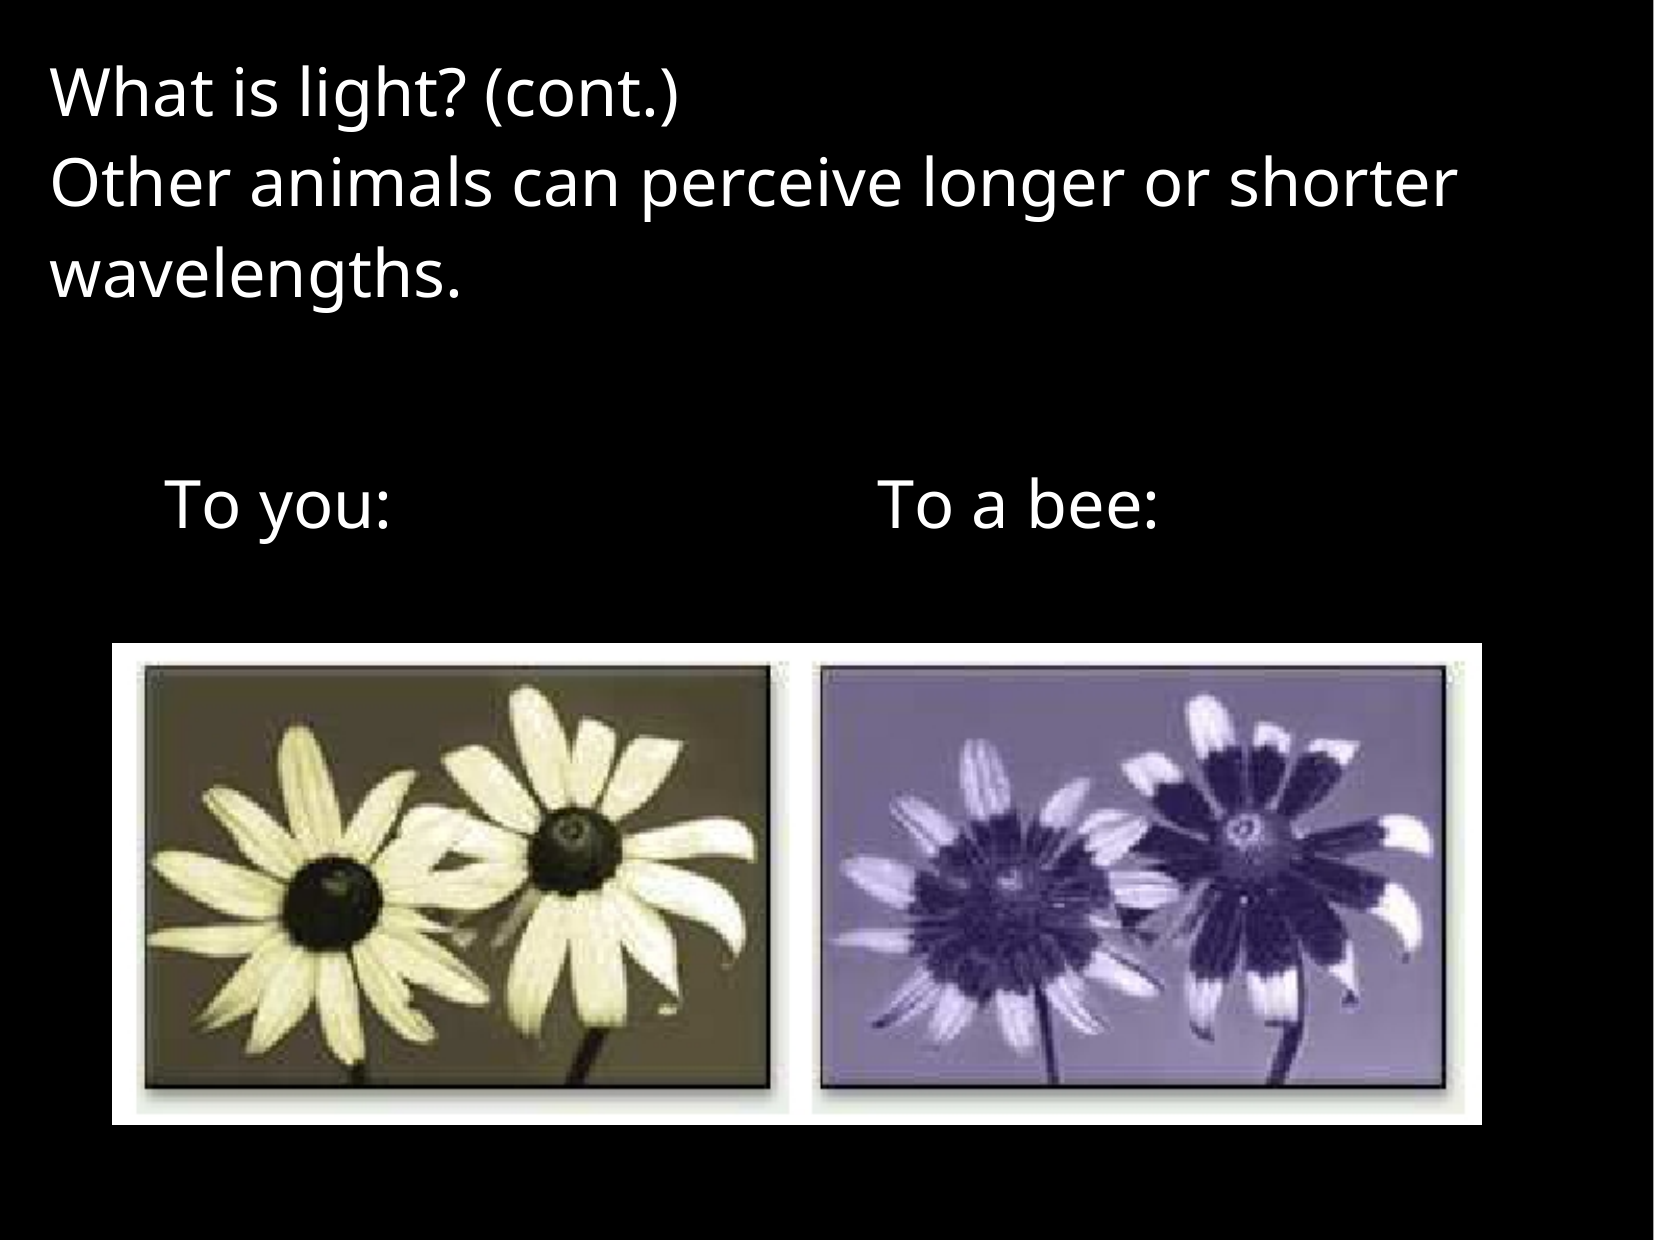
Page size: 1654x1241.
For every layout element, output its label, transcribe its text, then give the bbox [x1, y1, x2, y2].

text_box To a bee: [862, 450, 1463, 567]
text_box To you: [150, 450, 488, 567]
text_box What is light? (cont.) Other animals can perceive longer or shorter wavelengths. [34, 37, 1538, 286]
picture [112, 643, 1482, 1126]
